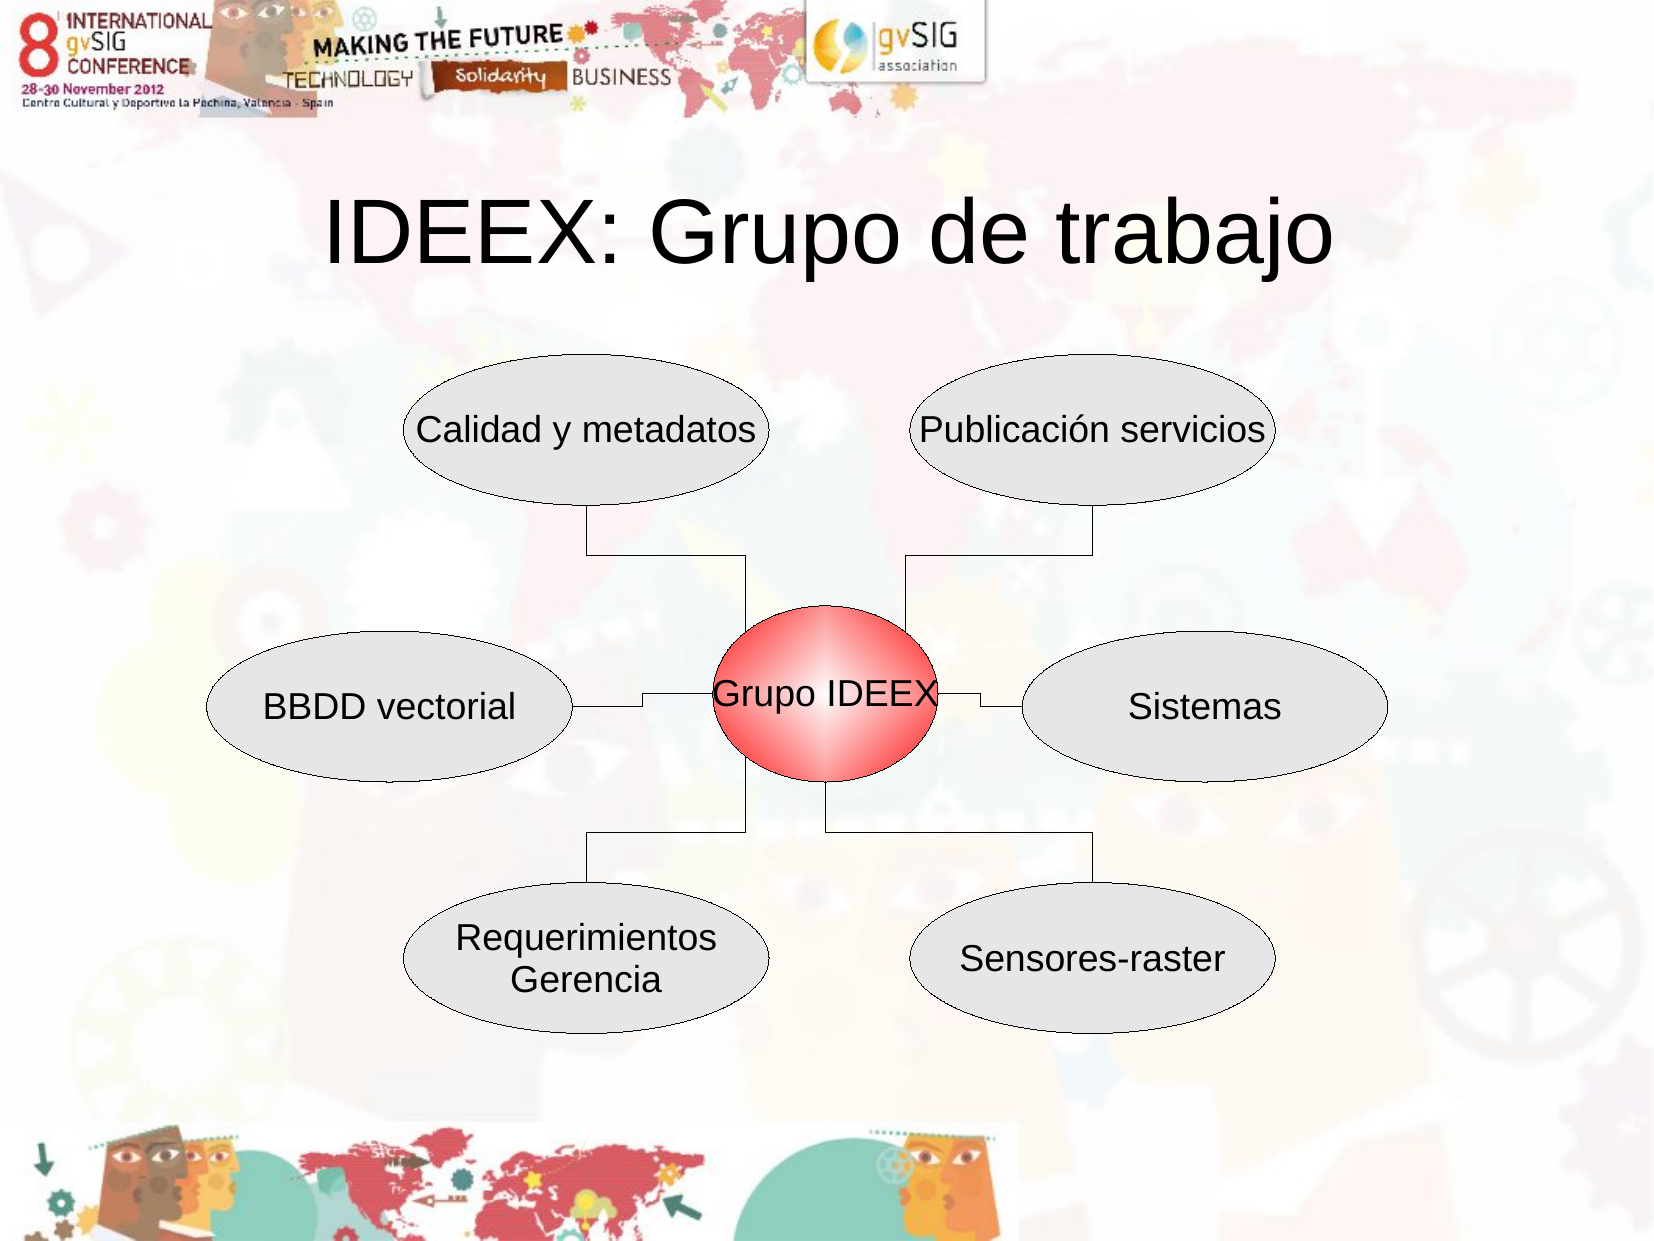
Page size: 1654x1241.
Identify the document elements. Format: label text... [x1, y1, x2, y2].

text_box BBDD vectorial [206, 631, 573, 783]
text_box Grupo IDEEX [712, 605, 939, 783]
text_box Requerimientos Gerencia [403, 882, 770, 1034]
text_box Sistemas [1022, 631, 1388, 783]
text_box Publicación servicios [909, 354, 1276, 506]
title IDEEX: Grupo de trabajo [88, 180, 1571, 283]
text_box Sensores-raster [909, 882, 1276, 1034]
text_box Calidad y metadatos [403, 354, 770, 506]
picture [0, 0, 1654, 1241]
